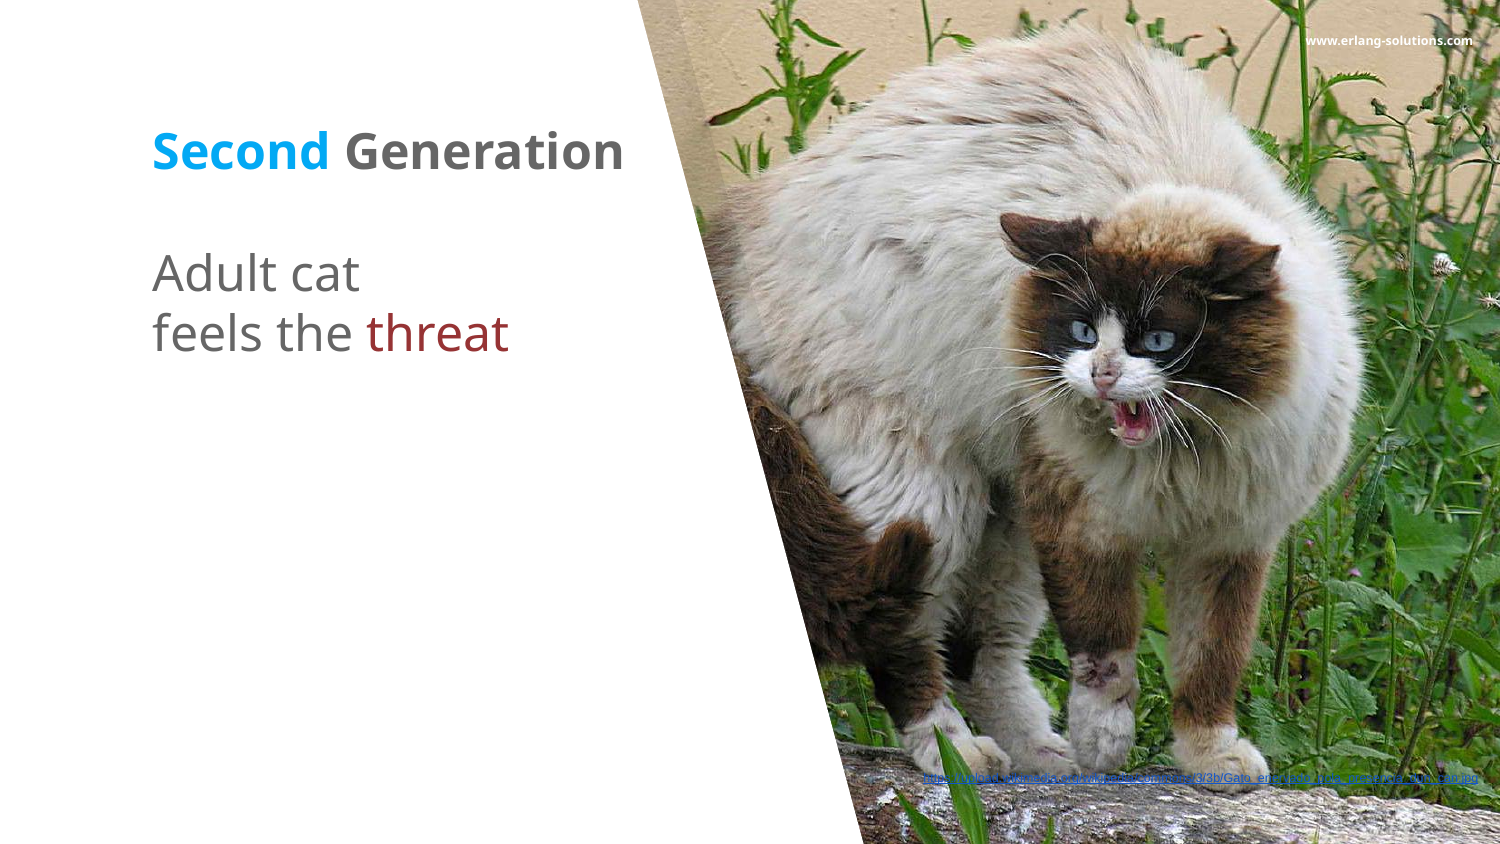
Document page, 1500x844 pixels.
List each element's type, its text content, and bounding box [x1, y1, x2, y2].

list Adult cat feels the threat [137, 226, 579, 597]
picture [638, 0, 1500, 844]
title Second Generation [137, 115, 655, 195]
text_box https://upload.wikimedia.org/wikipedia/commons/3/3b/Gato_enervado_pola_presencia_dun_can.jpg [908, 754, 1500, 805]
